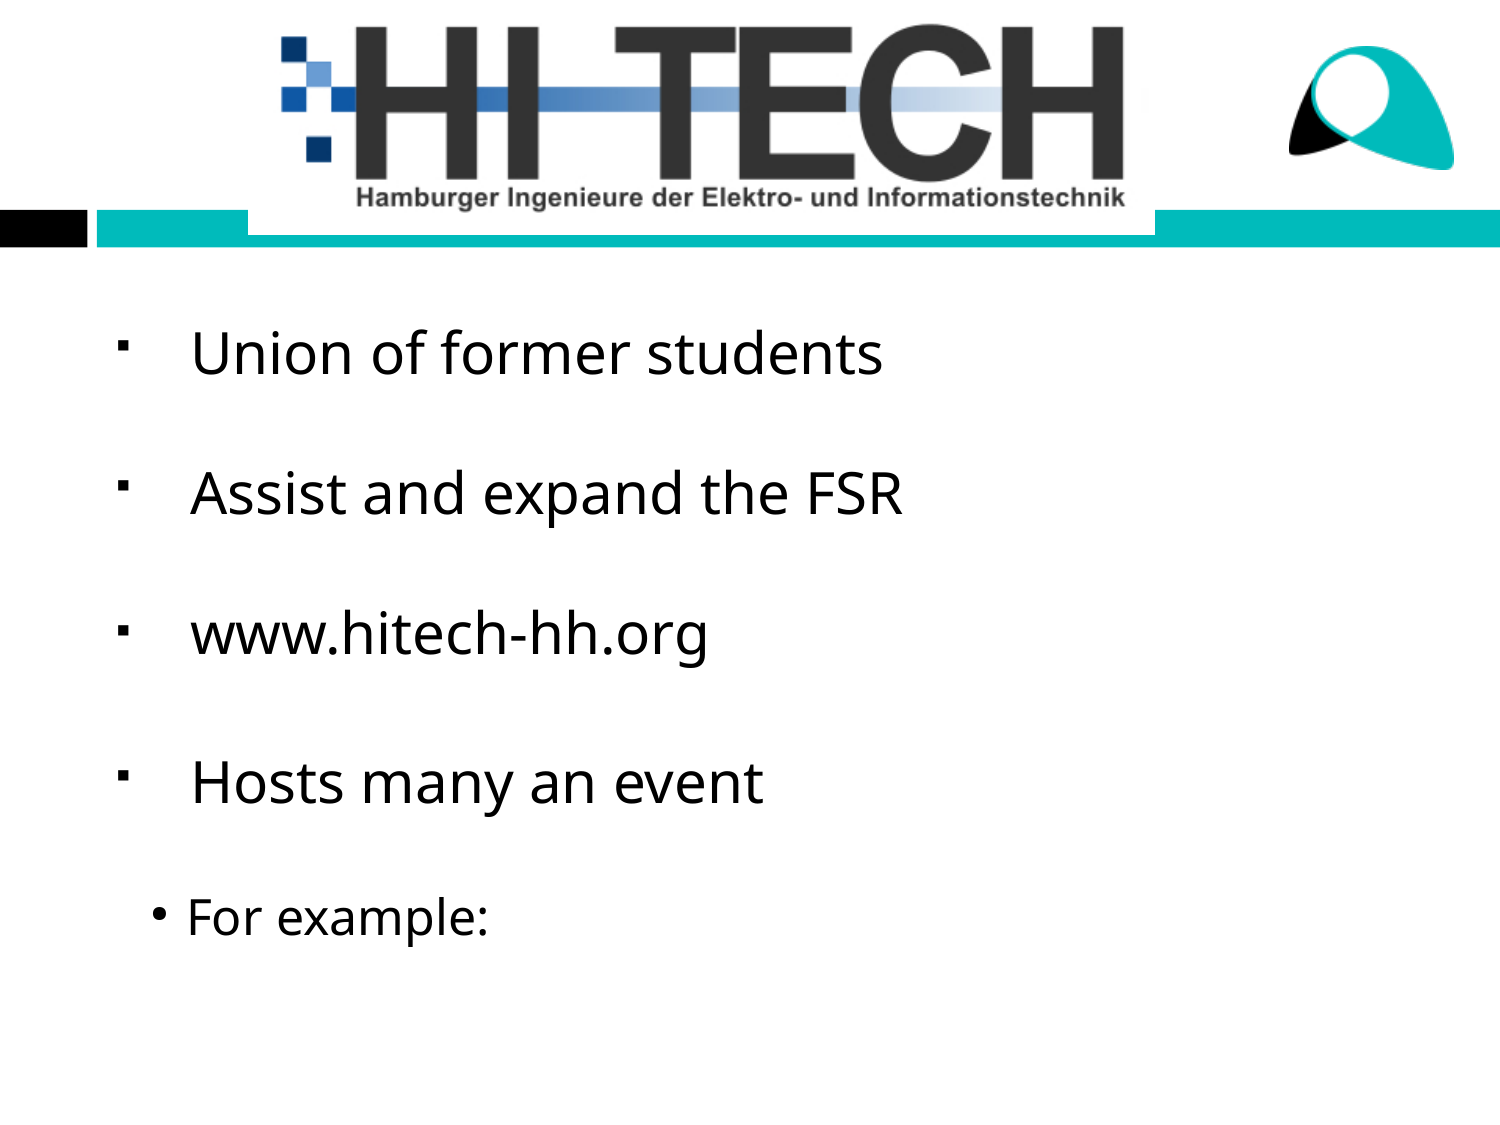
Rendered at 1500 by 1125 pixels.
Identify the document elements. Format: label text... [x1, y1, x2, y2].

text_box Union of former students Assist and expand the FSR www.hitech-hh.org Hosts many an event For example: [100, 308, 1438, 935]
picture [1289, 46, 1454, 170]
picture [248, 0, 1156, 235]
